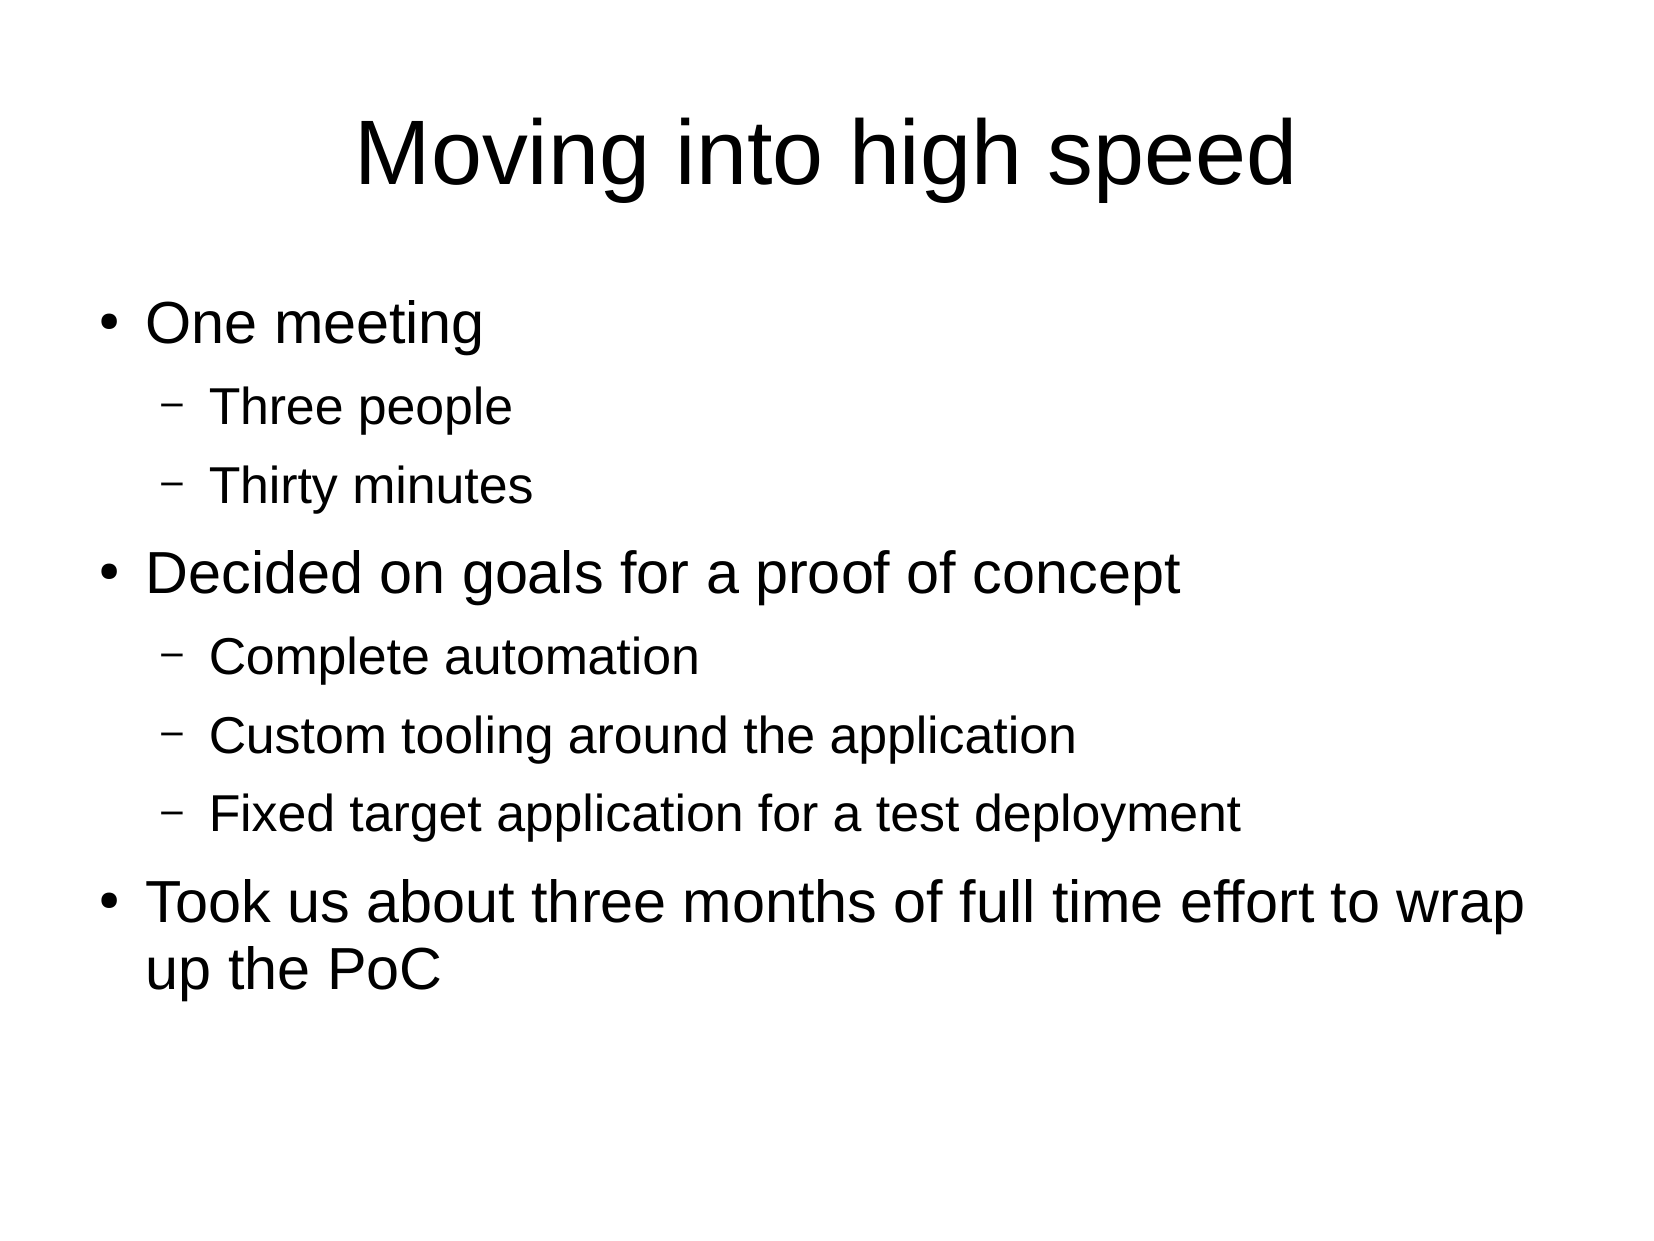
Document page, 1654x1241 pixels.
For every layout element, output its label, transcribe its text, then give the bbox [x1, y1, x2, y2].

title Moving into high speed [82, 49, 1571, 257]
list One meeting Three people Thirty minutes Decided on goals for a proof of concept Complete automation Custom tooling around the application Fixed target application for a test deployment Took us about three months of full time effort to wrap up the PoC [82, 290, 1571, 1010]
